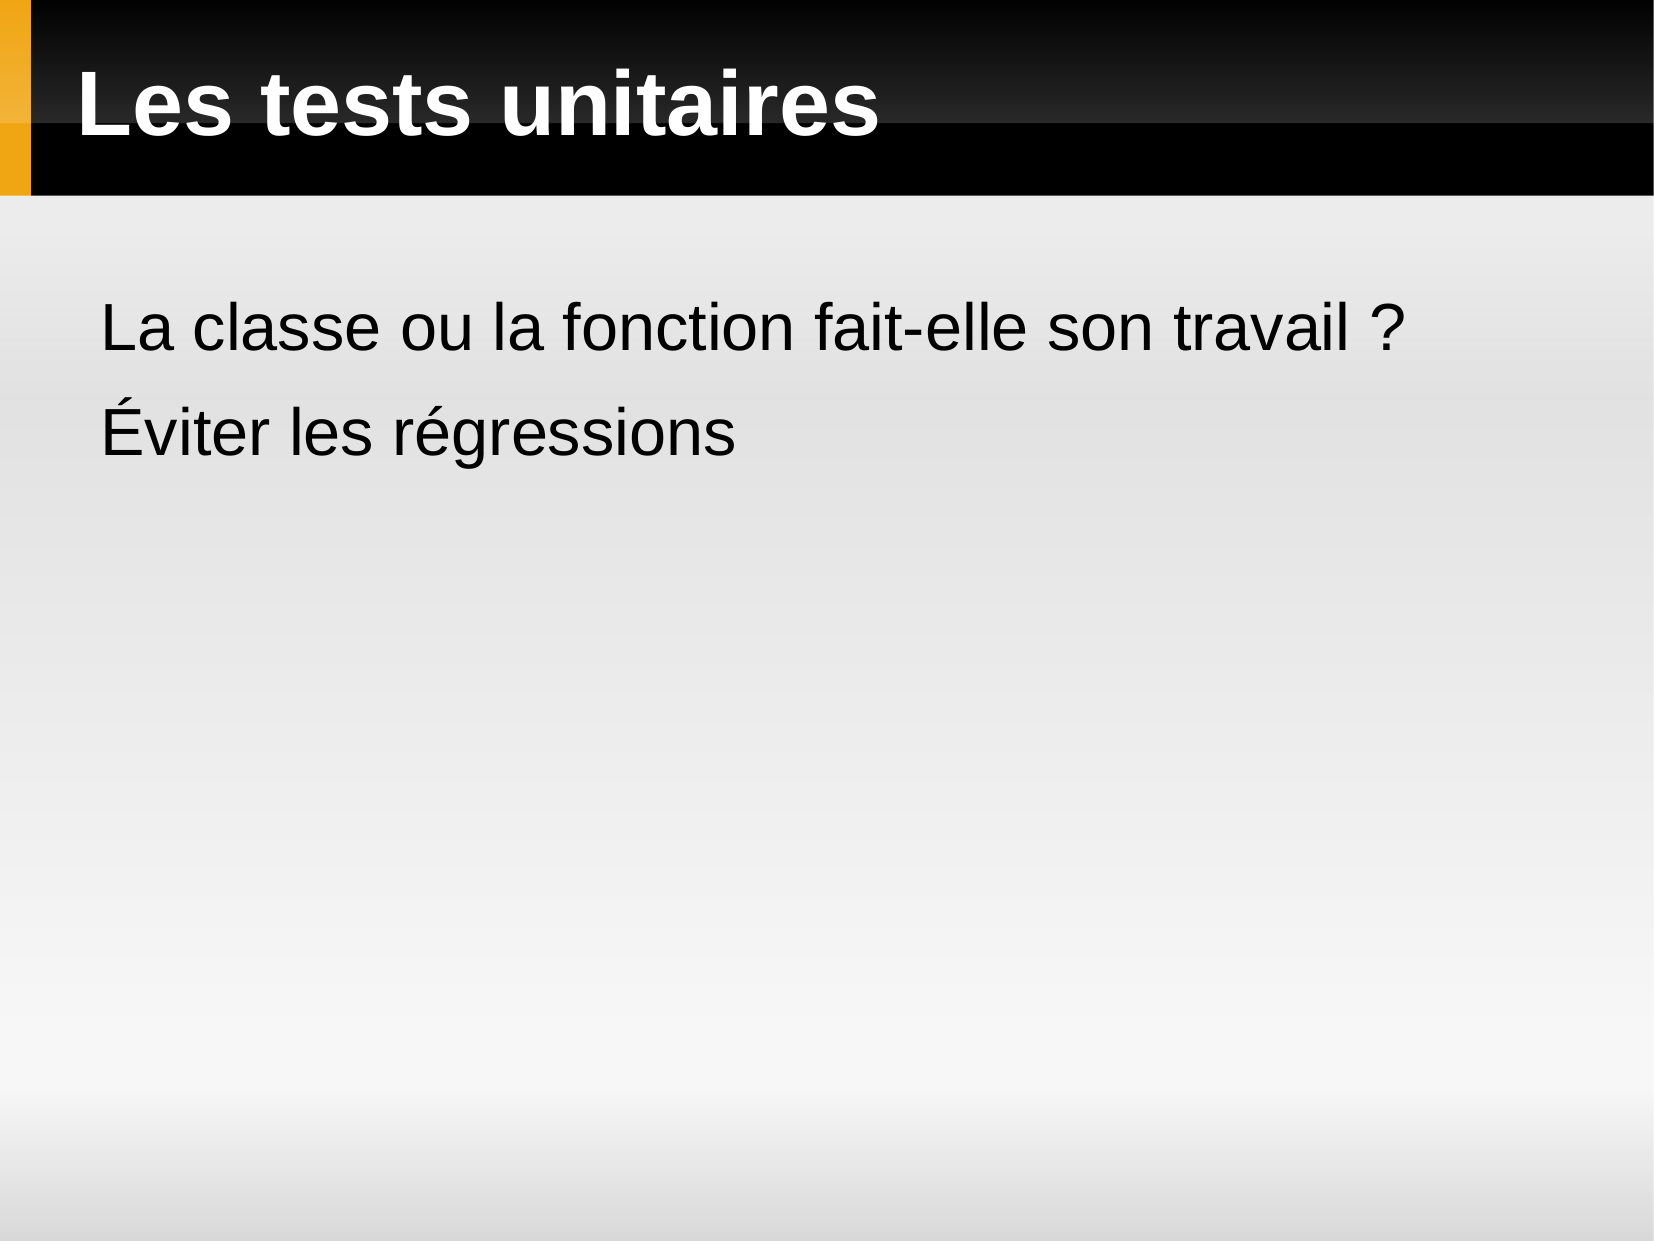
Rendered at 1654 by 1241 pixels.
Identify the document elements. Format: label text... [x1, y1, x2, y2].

title Les tests unitaires [76, 7, 1565, 200]
list La classe ou la fonction fait-elle son travail ? Éviter les régressions [82, 290, 1571, 1094]
picture [0, 0, 1654, 1241]
